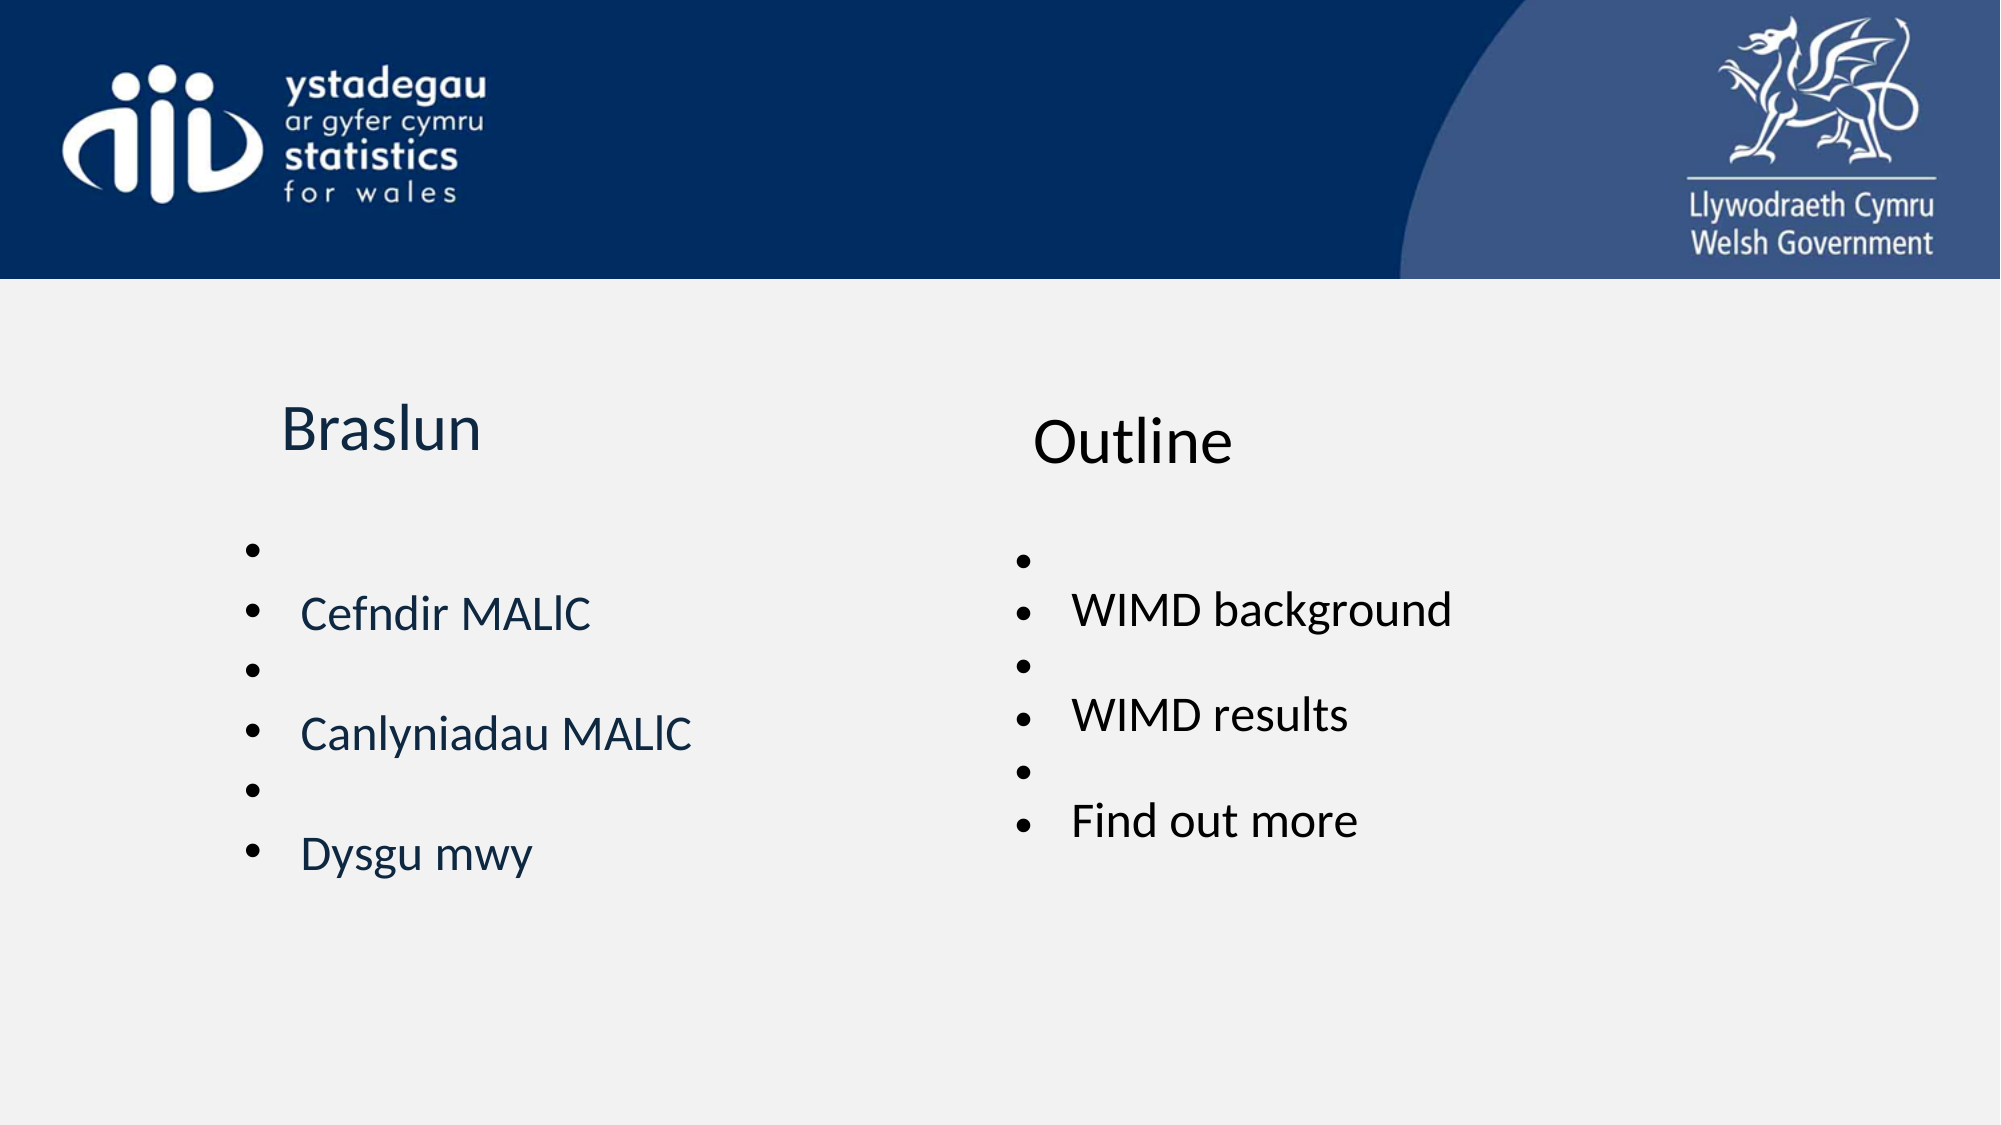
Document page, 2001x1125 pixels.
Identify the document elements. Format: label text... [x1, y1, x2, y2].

list WIMD background WIMD results Find out more [999, 525, 1562, 1037]
text_box Cefndir MALlC Canlyniadau MALlC Dysgu mwy [229, 512, 871, 892]
picture [0, 0, 2000, 279]
title Outline [1018, 376, 1806, 486]
text_box Braslun [266, 376, 803, 473]
